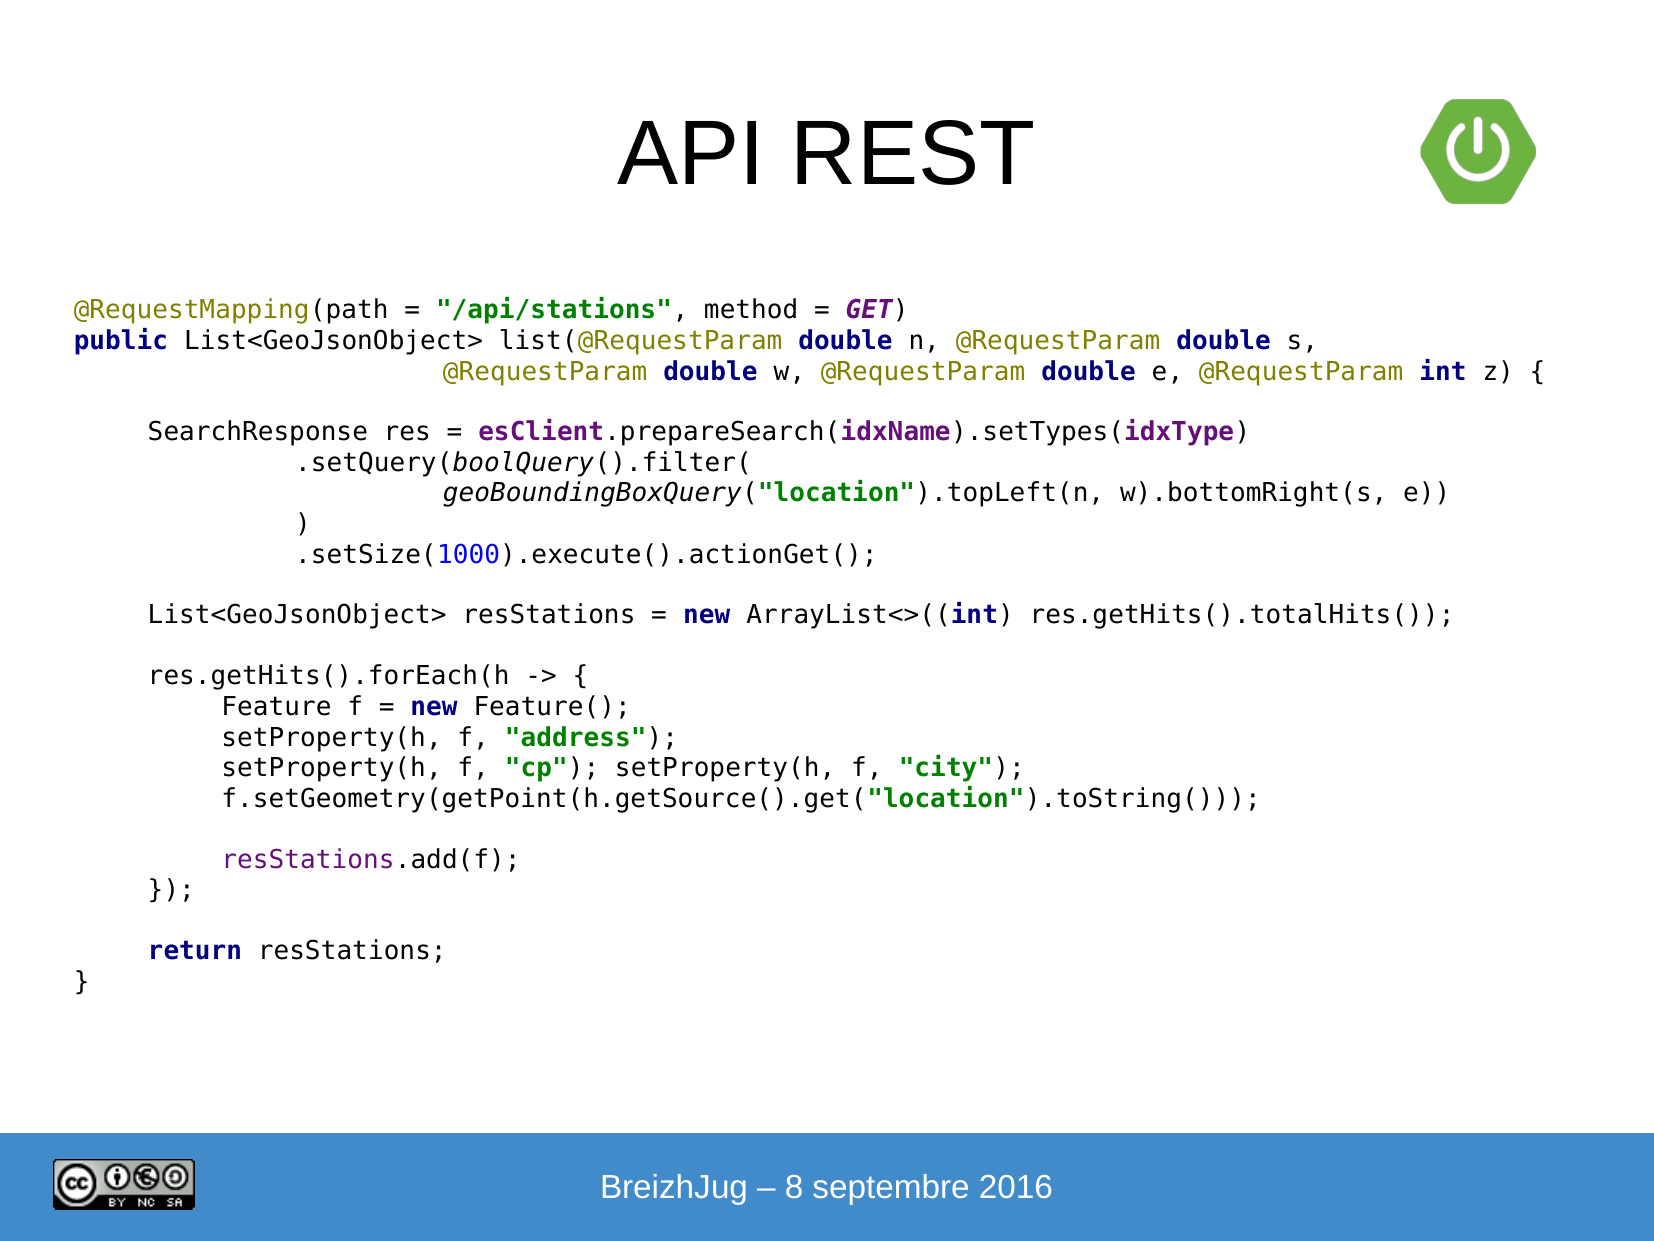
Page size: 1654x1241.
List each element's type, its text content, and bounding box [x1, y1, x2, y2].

picture [53, 1159, 195, 1210]
title API REST [82, 49, 1571, 257]
picture [1417, 90, 1540, 213]
text_box @RequestMapping(path = "/api/stations", method = GET) public List<GeoJsonObject> list(@RequestParam double n, @RequestParam double s, @RequestParam double w, @RequestParam double e, @RequestParam int z) { SearchResponse res = esClient.prepareSearch(idxName).setTypes(idxType) .setQuery(boolQuery().filter( geoBoundingBoxQuery("location").topLeft(n, w).bottomRight(s, e)) ) .setSize(1000).execute().actionGet(); List<GeoJsonObject> resStations = new ArrayList<>((int) res.getHits().totalHits()); res.getHits().forEach(h -> { Feature f = new Feature(); setProperty(h, f, "address"); setProperty(h, f, "cp"); setProperty(h, f, "city"); f.setGeometry(getPoint(h.getSource().get("location").toString())); resStations.add(f); }); return resStations; } [59, 287, 1595, 1004]
